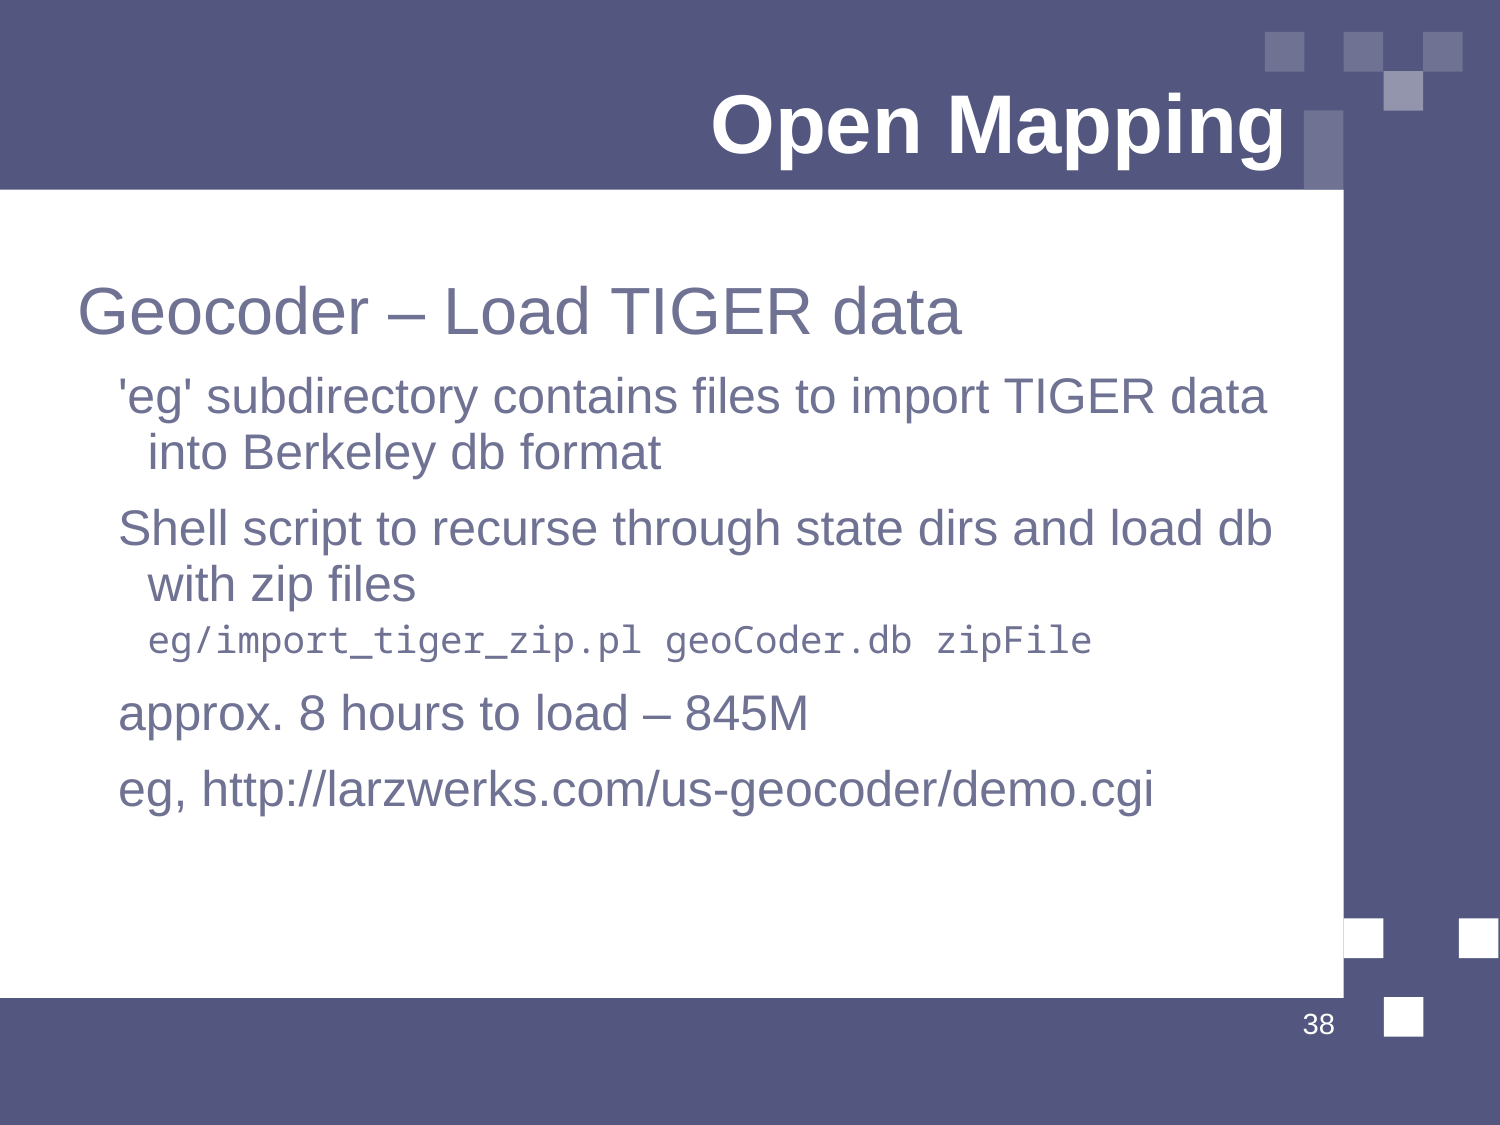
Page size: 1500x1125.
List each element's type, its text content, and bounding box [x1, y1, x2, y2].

title Open Mapping [58, 74, 1288, 176]
list Geocoder – Load TIGER data 'eg' subdirectory contains files to import TIGER data into Berkeley db format Shell script to recurse through state dirs and load db with zip files eg/import_tiger_zip.pl geoCoder.db zipFile approx. 8 hours to load – 845M eg, http://larzwerks.com/us-geocoder/demo.cgi [59, 236, 1289, 931]
